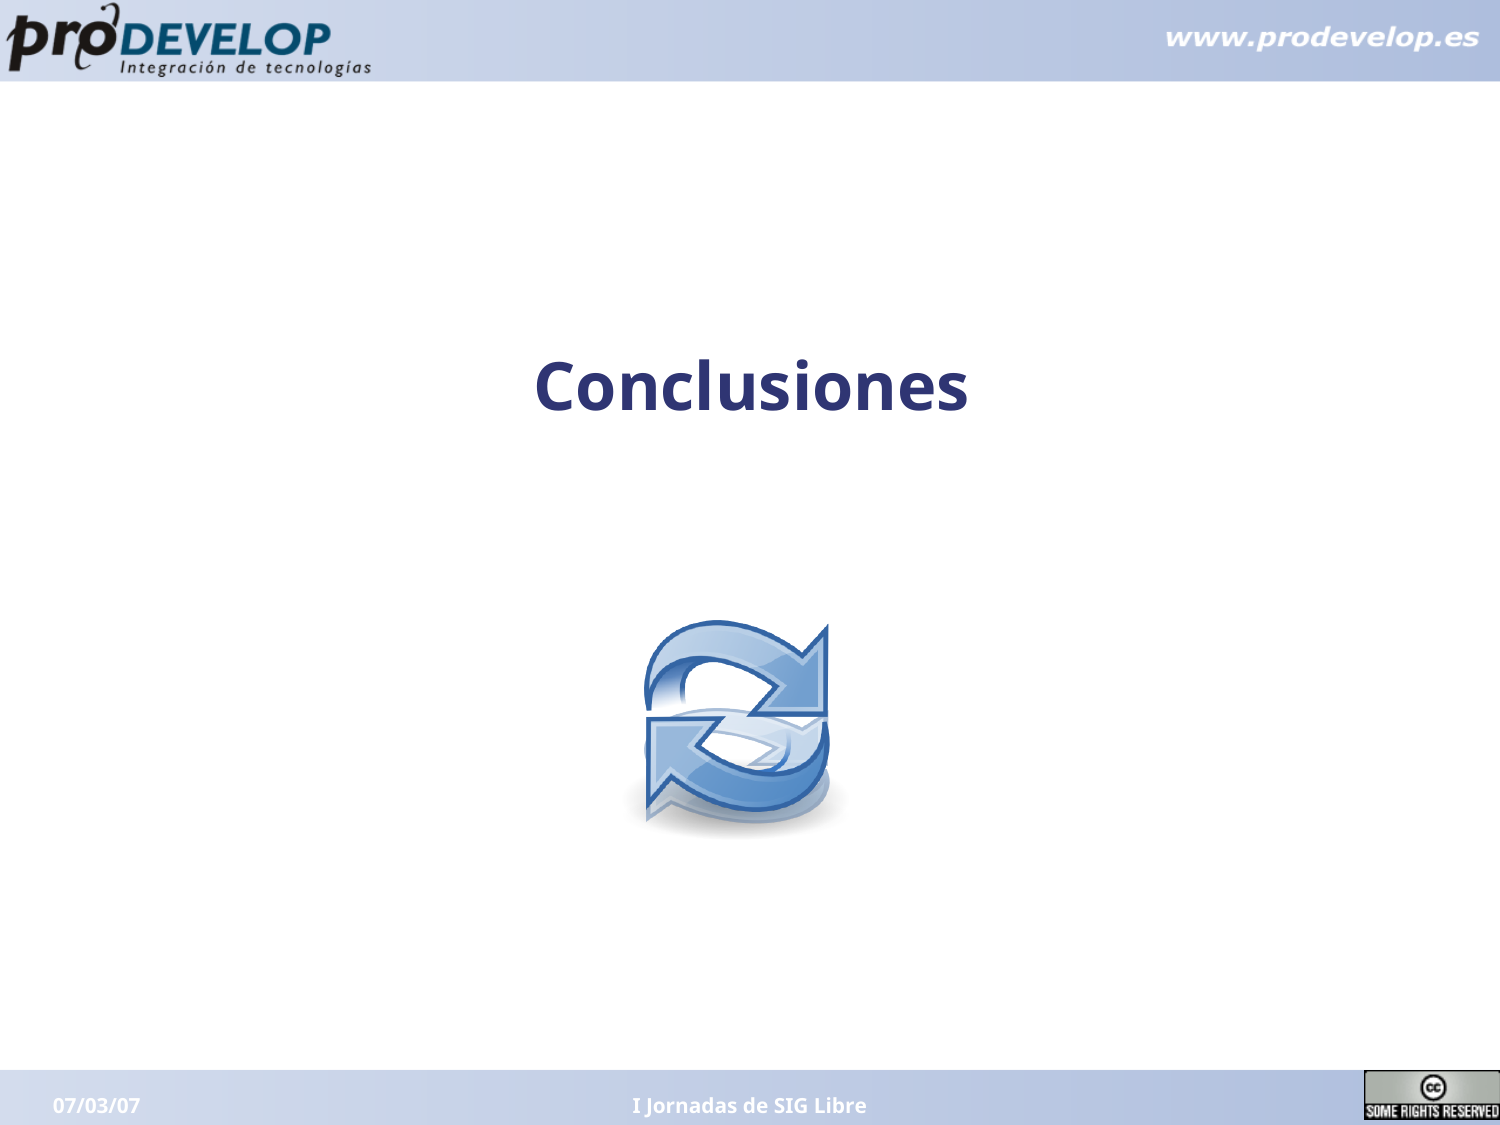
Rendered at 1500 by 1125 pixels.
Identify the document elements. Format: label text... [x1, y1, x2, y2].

title Conclusiones [76, 290, 1427, 479]
picture [0, 0, 1500, 1125]
